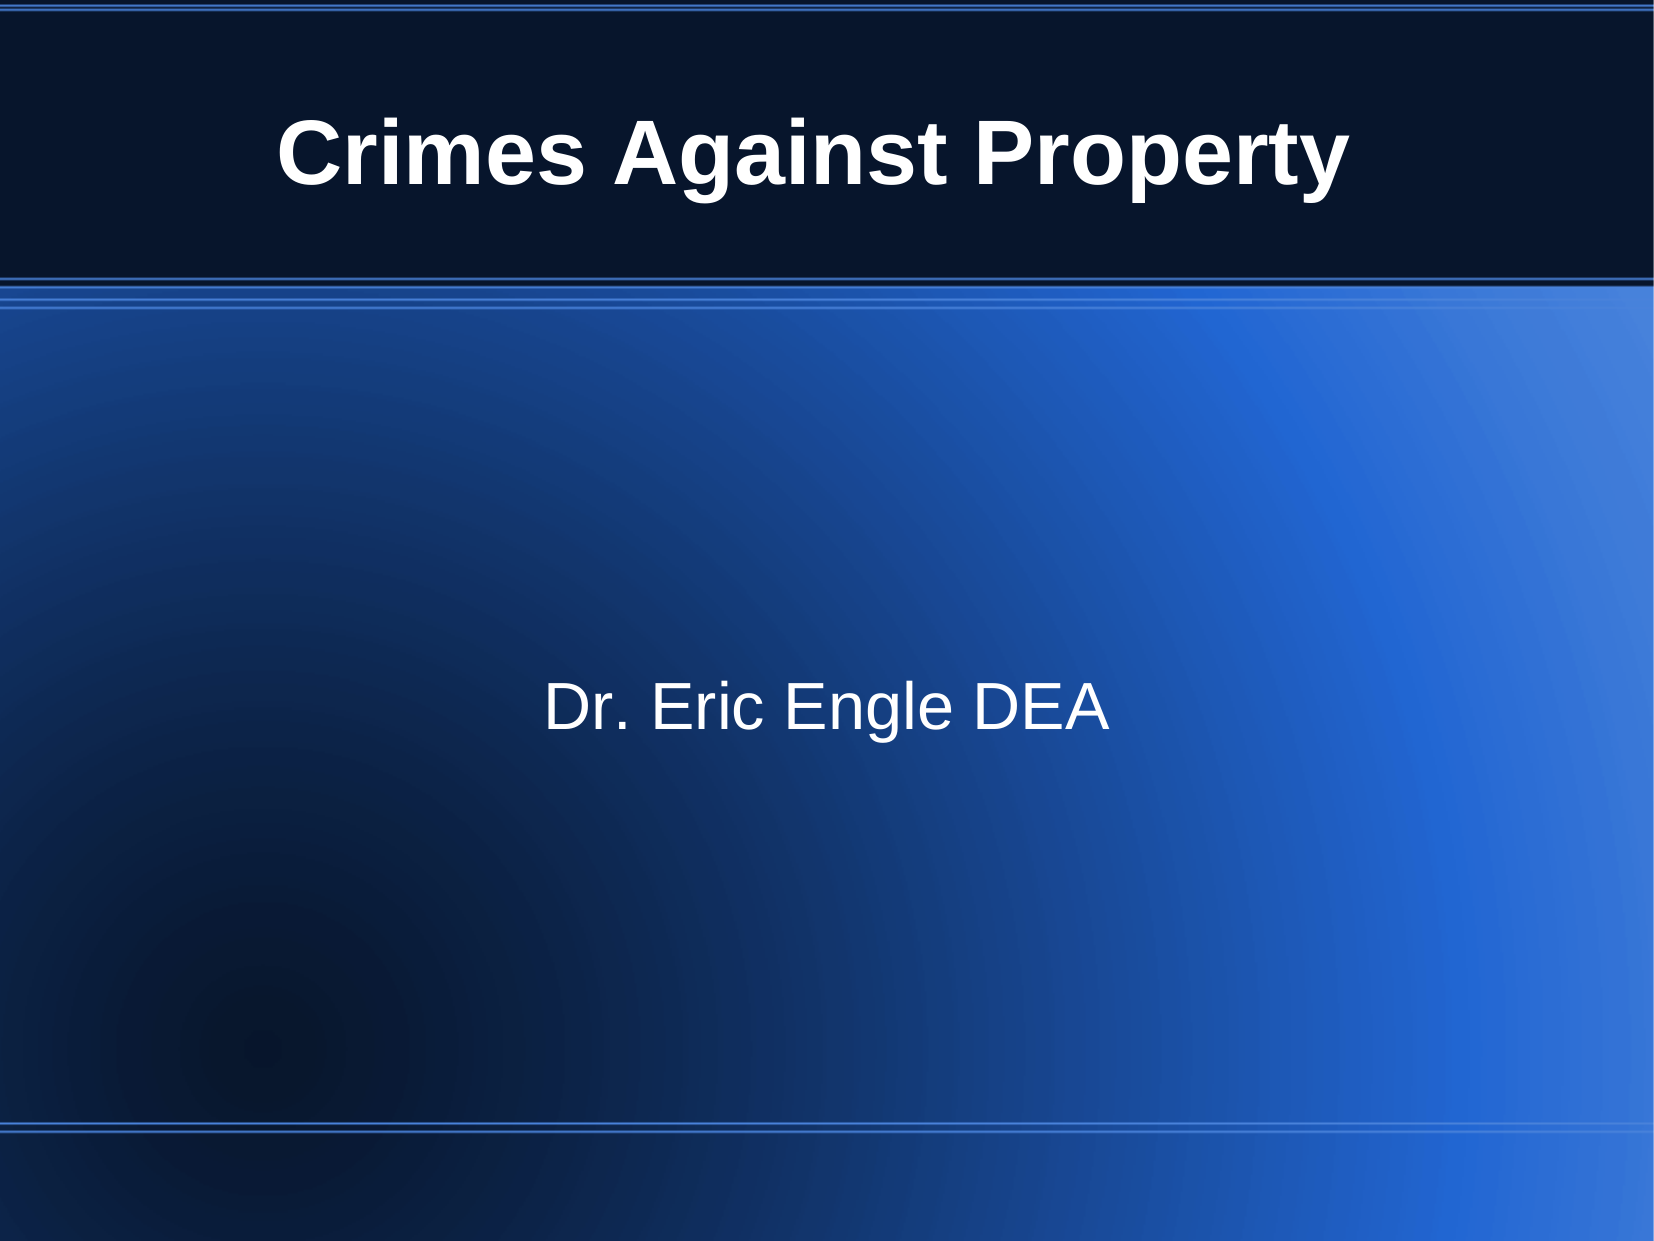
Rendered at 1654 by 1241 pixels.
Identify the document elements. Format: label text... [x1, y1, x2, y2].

picture [0, 0, 1654, 1241]
subtitle Dr. Eric Engle DEA [82, 355, 1571, 1058]
title Crimes Against Property [82, 49, 1571, 257]
